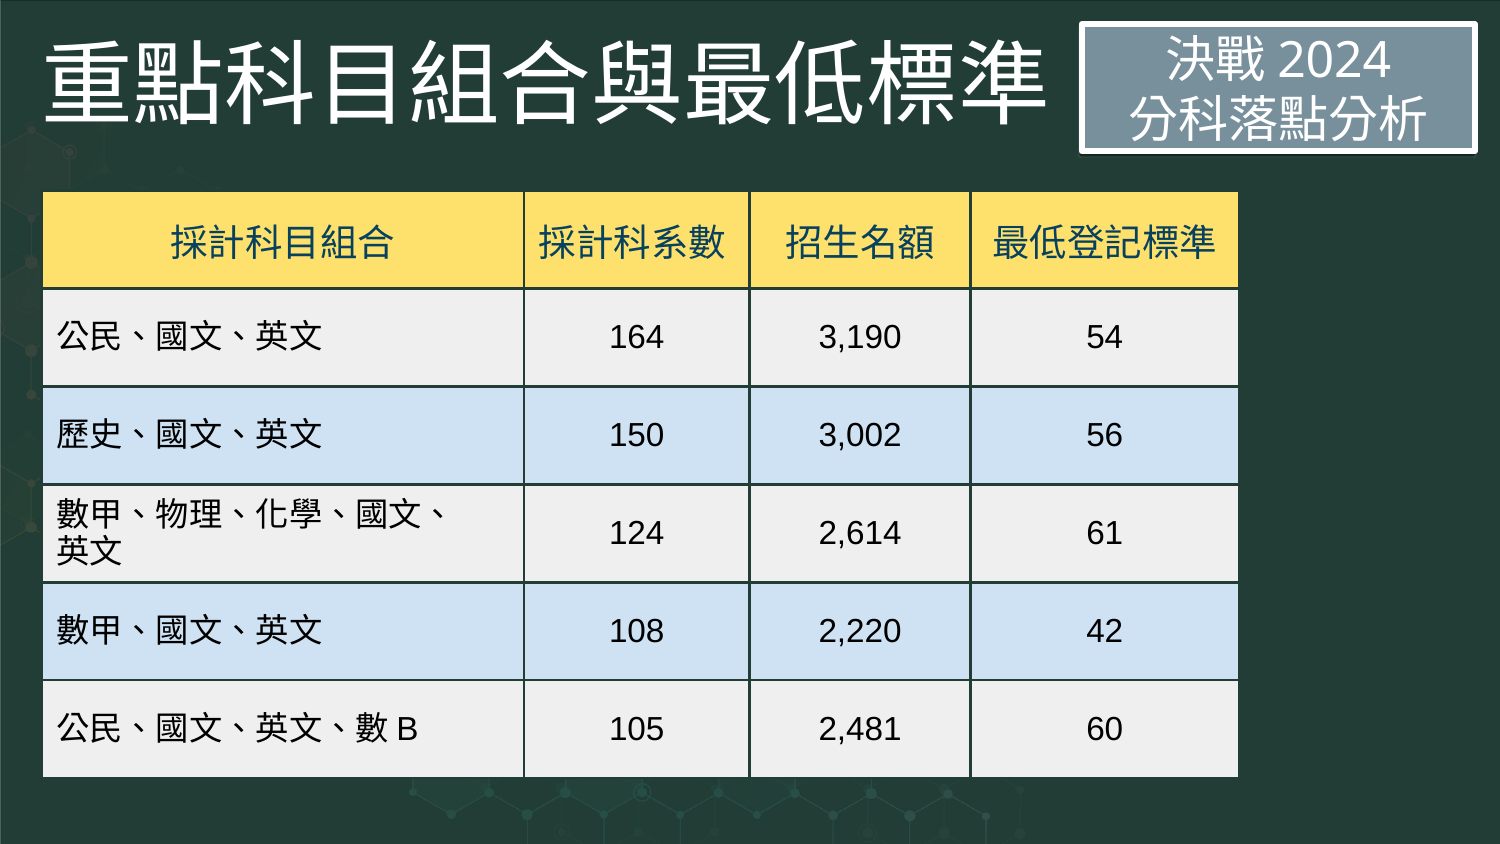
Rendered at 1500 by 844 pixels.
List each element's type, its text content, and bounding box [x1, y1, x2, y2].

table_cell 3,190 [751, 290, 969, 385]
table_cell 歷史、國文、英文 [43, 388, 523, 483]
table_cell 105 [525, 681, 748, 777]
table_header 採計科系數 [525, 192, 748, 287]
table_cell 124 [525, 486, 748, 581]
table_cell 42 [972, 584, 1238, 679]
table_cell 數甲、國文、英文 [43, 584, 523, 679]
table_cell 54 [972, 290, 1238, 385]
table_cell 公民、國文、英文 [43, 290, 523, 385]
table_cell 公民、國文、英文、數B [43, 681, 523, 777]
table_header 招生名額 [751, 192, 969, 287]
text_box 決戰2024 分科落點分析 [1081, 24, 1475, 151]
table_cell 108 [525, 584, 748, 679]
table_header 最低登記標準 [972, 192, 1238, 287]
table_header 採計科目組合 [43, 192, 523, 287]
title 重點科目組合與最低標準 [26, 10, 1424, 153]
table_cell 164 [525, 290, 748, 385]
table_cell 3,002 [751, 388, 969, 483]
picture [0, 0, 1500, 844]
table_cell 150 [525, 388, 748, 483]
table_cell 2,220 [751, 584, 969, 679]
table_cell 60 [972, 681, 1238, 777]
table_cell 2,614 [751, 486, 969, 581]
table_cell 數甲、物理、化學、國文、 英文 [43, 486, 523, 581]
table_cell 61 [972, 486, 1238, 581]
table_cell 2,481 [751, 681, 969, 777]
table_cell 56 [972, 388, 1238, 483]
